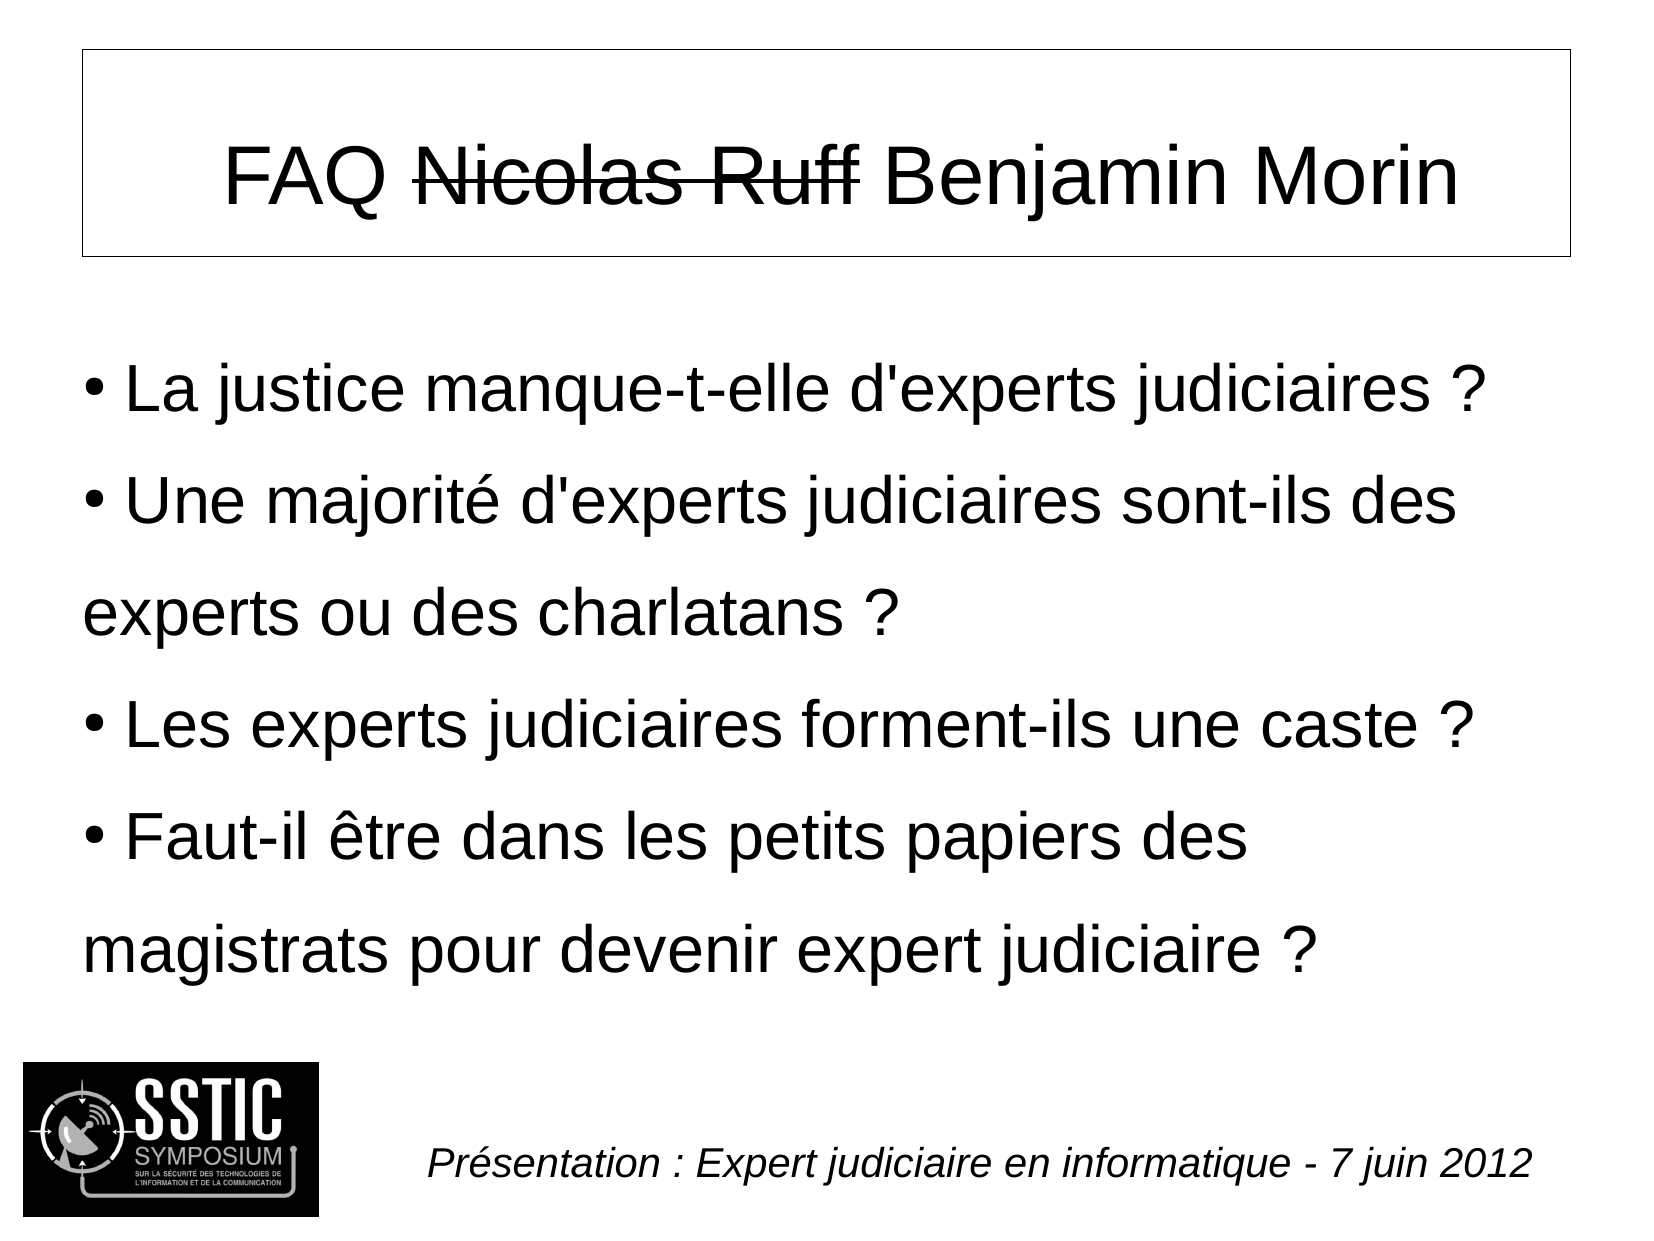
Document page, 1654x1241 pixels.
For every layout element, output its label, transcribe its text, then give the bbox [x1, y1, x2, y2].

text_box Présentation : Expert judiciaire en informatique - 7 juin 2012 [377, 1110, 1583, 1217]
picture [23, 1062, 319, 1217]
subtitle La justice manque-t-elle d'experts judiciaires ? Une majorité d'experts judiciaires sont-ils des experts ou des charlatans ? Les experts judiciaires forment-ils une caste ? Faut-il être dans les petits papiers des magistrats pour devenir expert judiciaire ? [82, 290, 1538, 1010]
title FAQ Nicolas Ruff Benjamin Morin [82, 49, 1571, 257]
